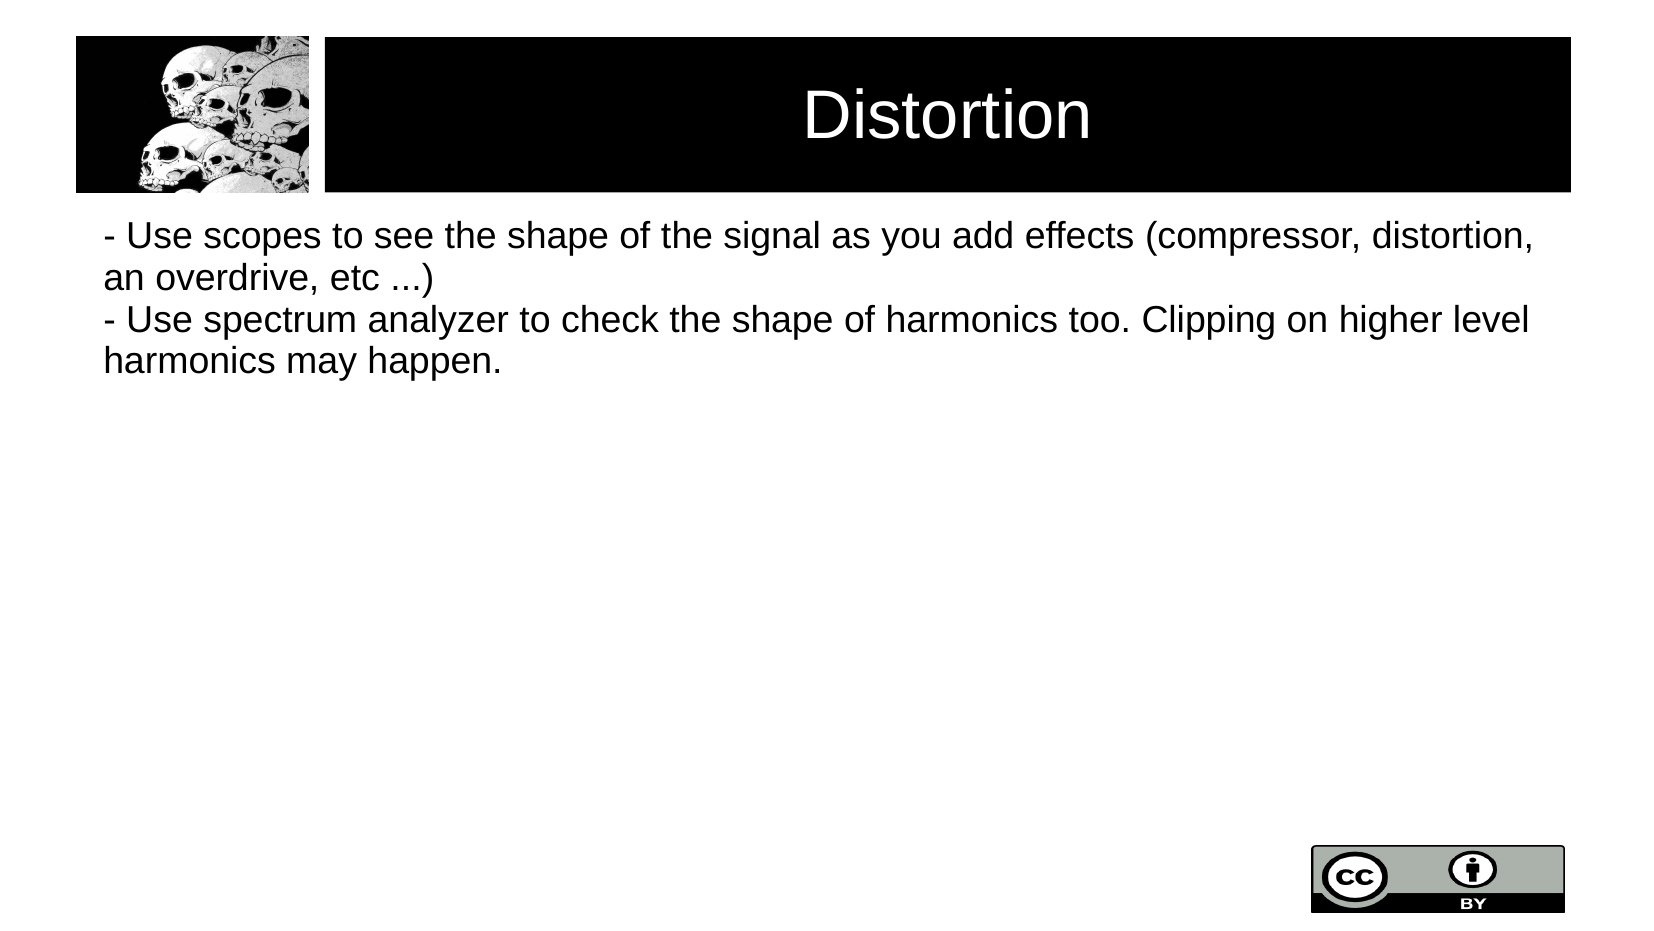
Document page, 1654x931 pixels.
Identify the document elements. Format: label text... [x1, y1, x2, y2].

title Distortion [324, 37, 1571, 193]
text_box - Use scopes to see the shape of the signal as you add effects (compressor, distortion, an overdrive, etc ...) - Use spectrum analyzer to check the shape of harmonics too. Clipping on higher level harmonics may happen. [88, 206, 1565, 432]
picture [76, 36, 309, 193]
picture [1311, 845, 1565, 913]
